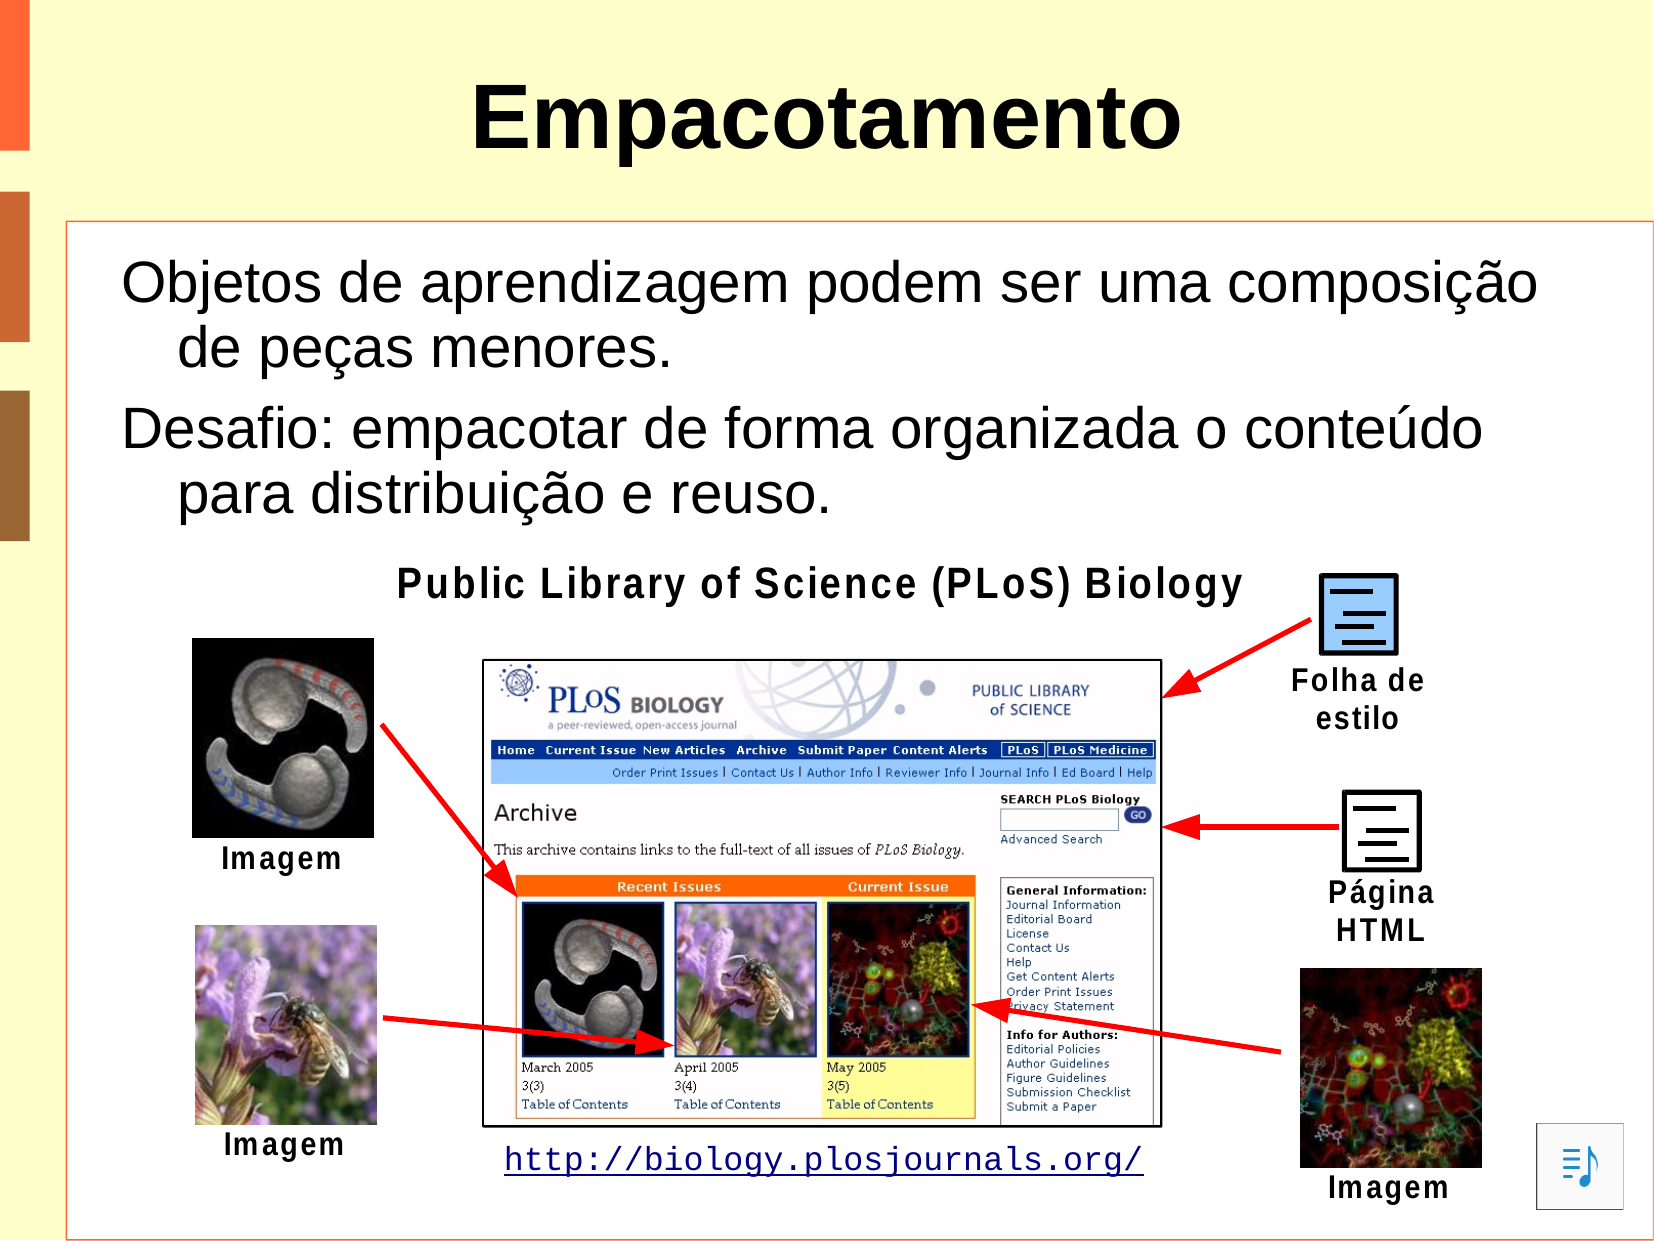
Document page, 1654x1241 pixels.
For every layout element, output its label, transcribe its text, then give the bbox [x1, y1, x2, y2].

list Objetos de aprendizagem podem ser uma composição de peças menores. Desafio: empacotar de forma organizada o conteúdo para distribuição e reuso. [121, 249, 1598, 607]
text_box http://biology.plosjournals.org/ [503, 1142, 1145, 1179]
title Empacotamento [121, 14, 1534, 221]
text_box [1535, 1122, 1625, 1211]
picture [192, 607, 1484, 1217]
